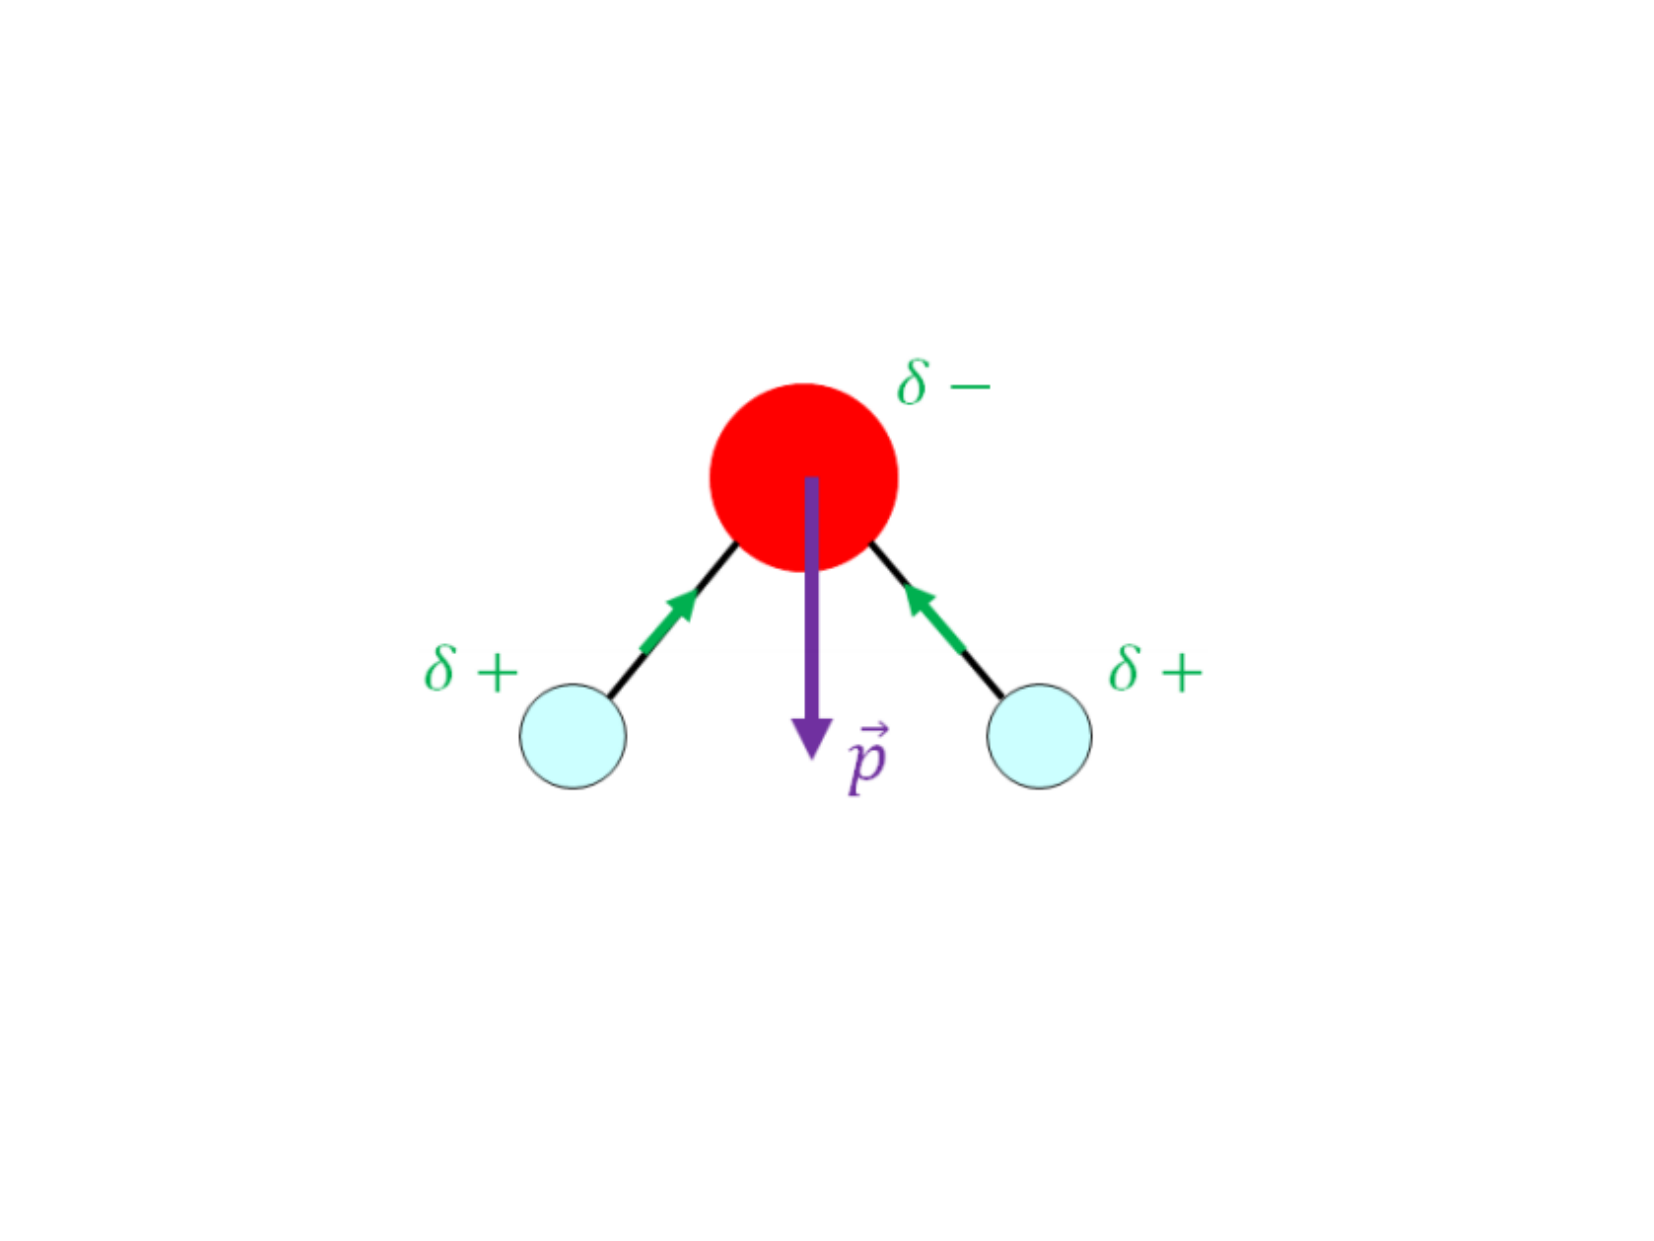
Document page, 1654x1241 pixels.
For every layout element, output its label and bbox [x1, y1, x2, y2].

picture [399, 342, 1241, 812]
